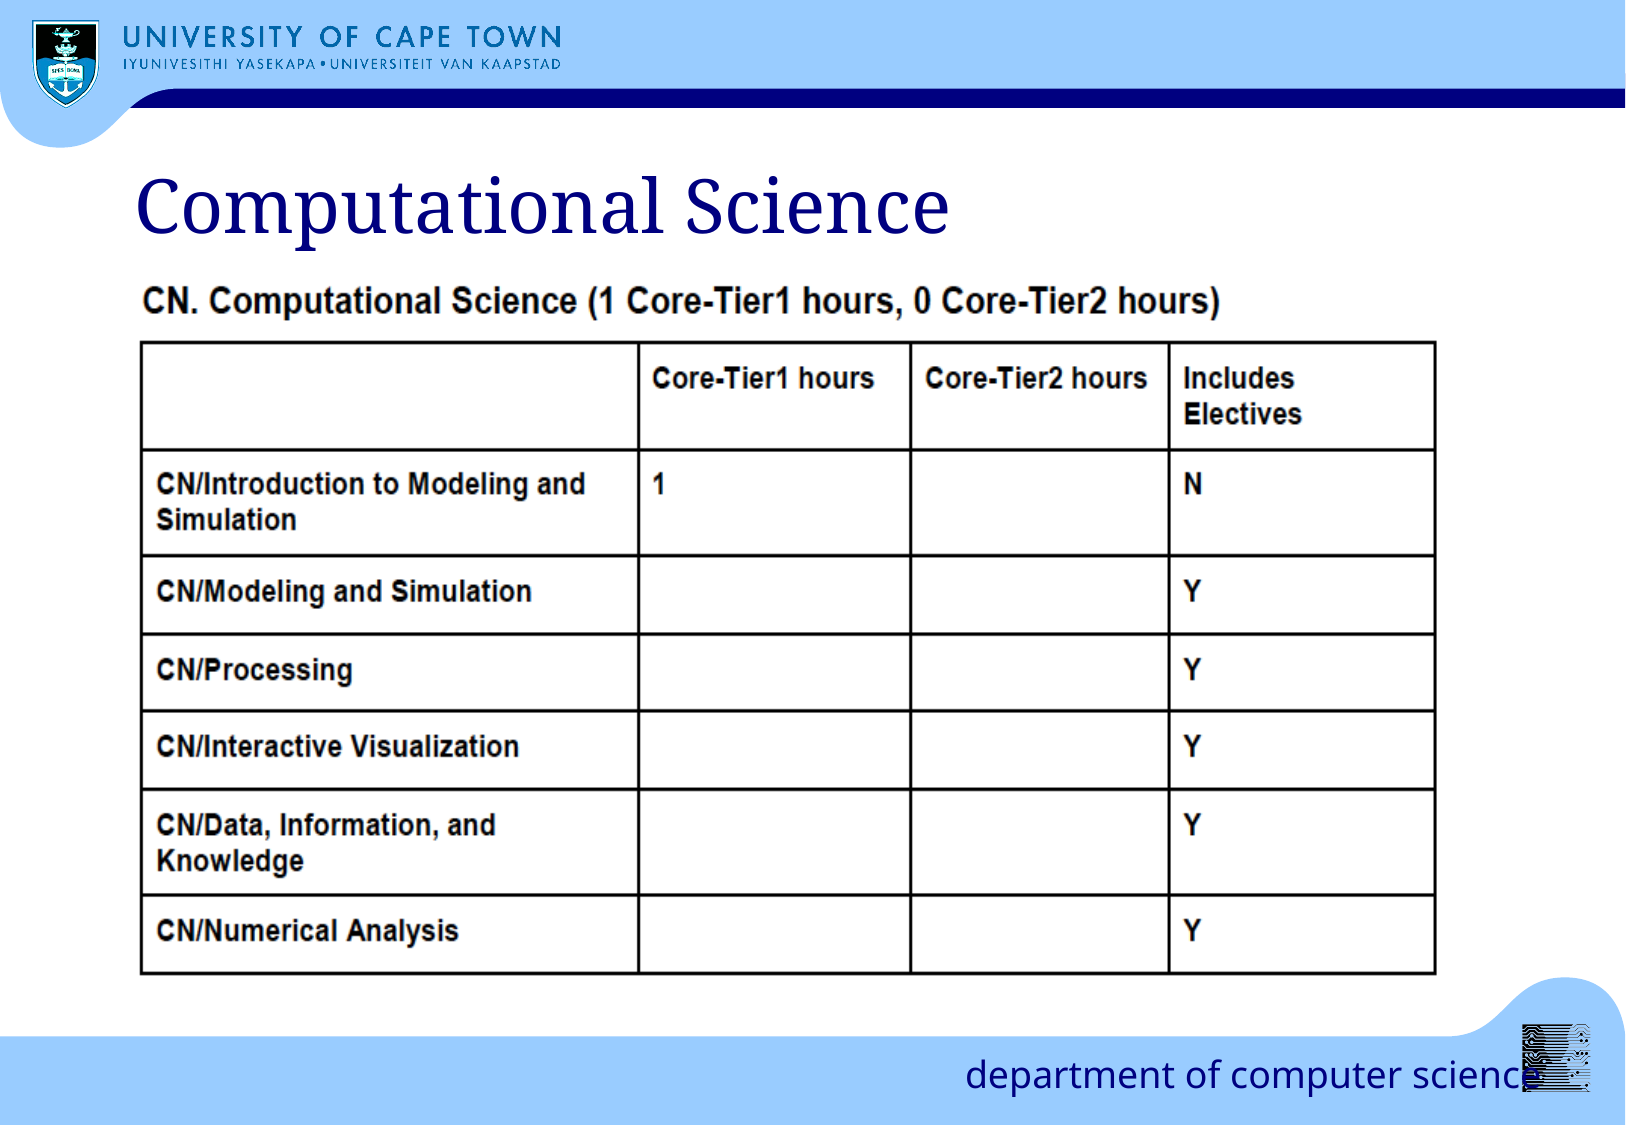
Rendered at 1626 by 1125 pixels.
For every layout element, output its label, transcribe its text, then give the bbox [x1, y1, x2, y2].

picture [120, 23, 563, 71]
picture [122, 261, 1455, 996]
title Computational Science [134, 140, 1571, 268]
picture [1526, 1070, 1536, 1076]
picture [32, 20, 100, 109]
picture [1522, 1024, 1591, 1092]
